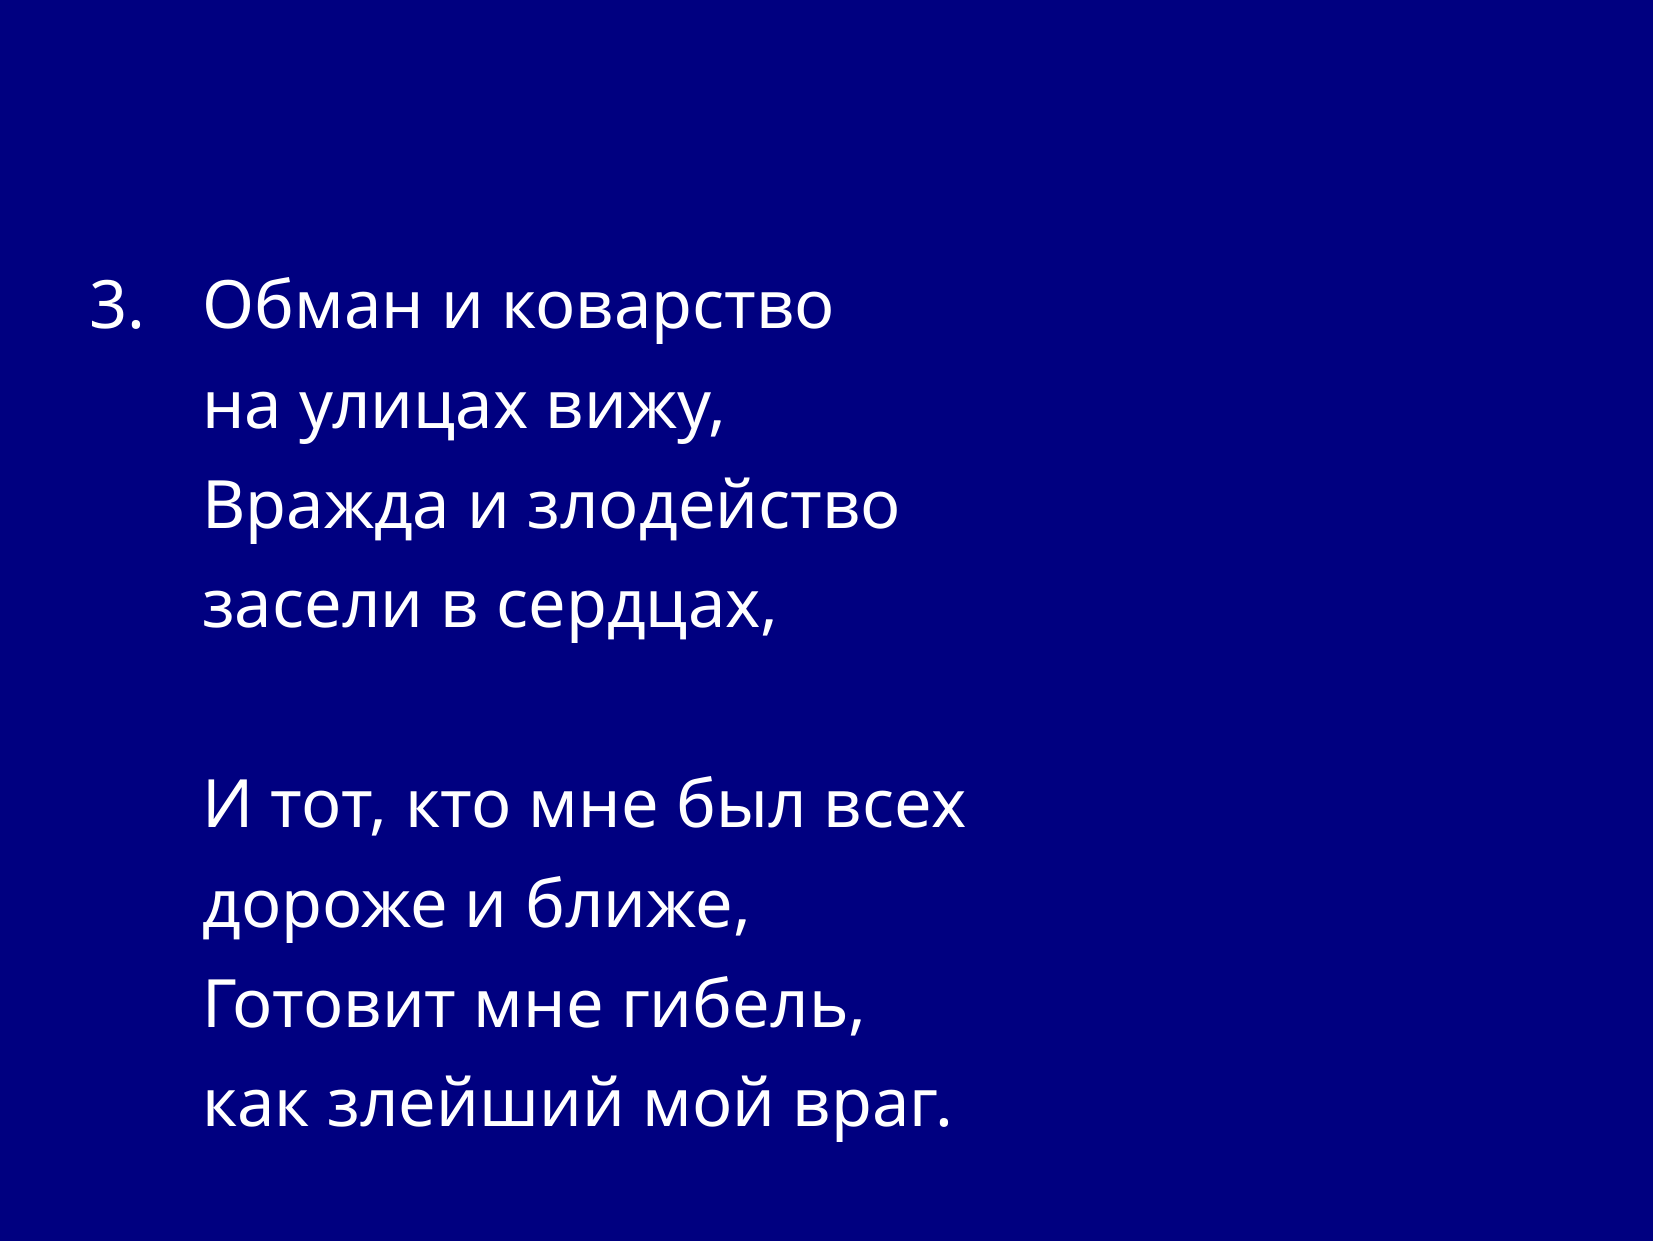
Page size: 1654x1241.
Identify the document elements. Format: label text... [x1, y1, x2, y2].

text_box 3. Обман и коварство на улицах вижу, Вражда и злодейство засели в сердцах, И тот, кто мне был всех дороже и ближе, Готовит мне гибель, как злейший мой враг. [75, 150, 1576, 1163]
